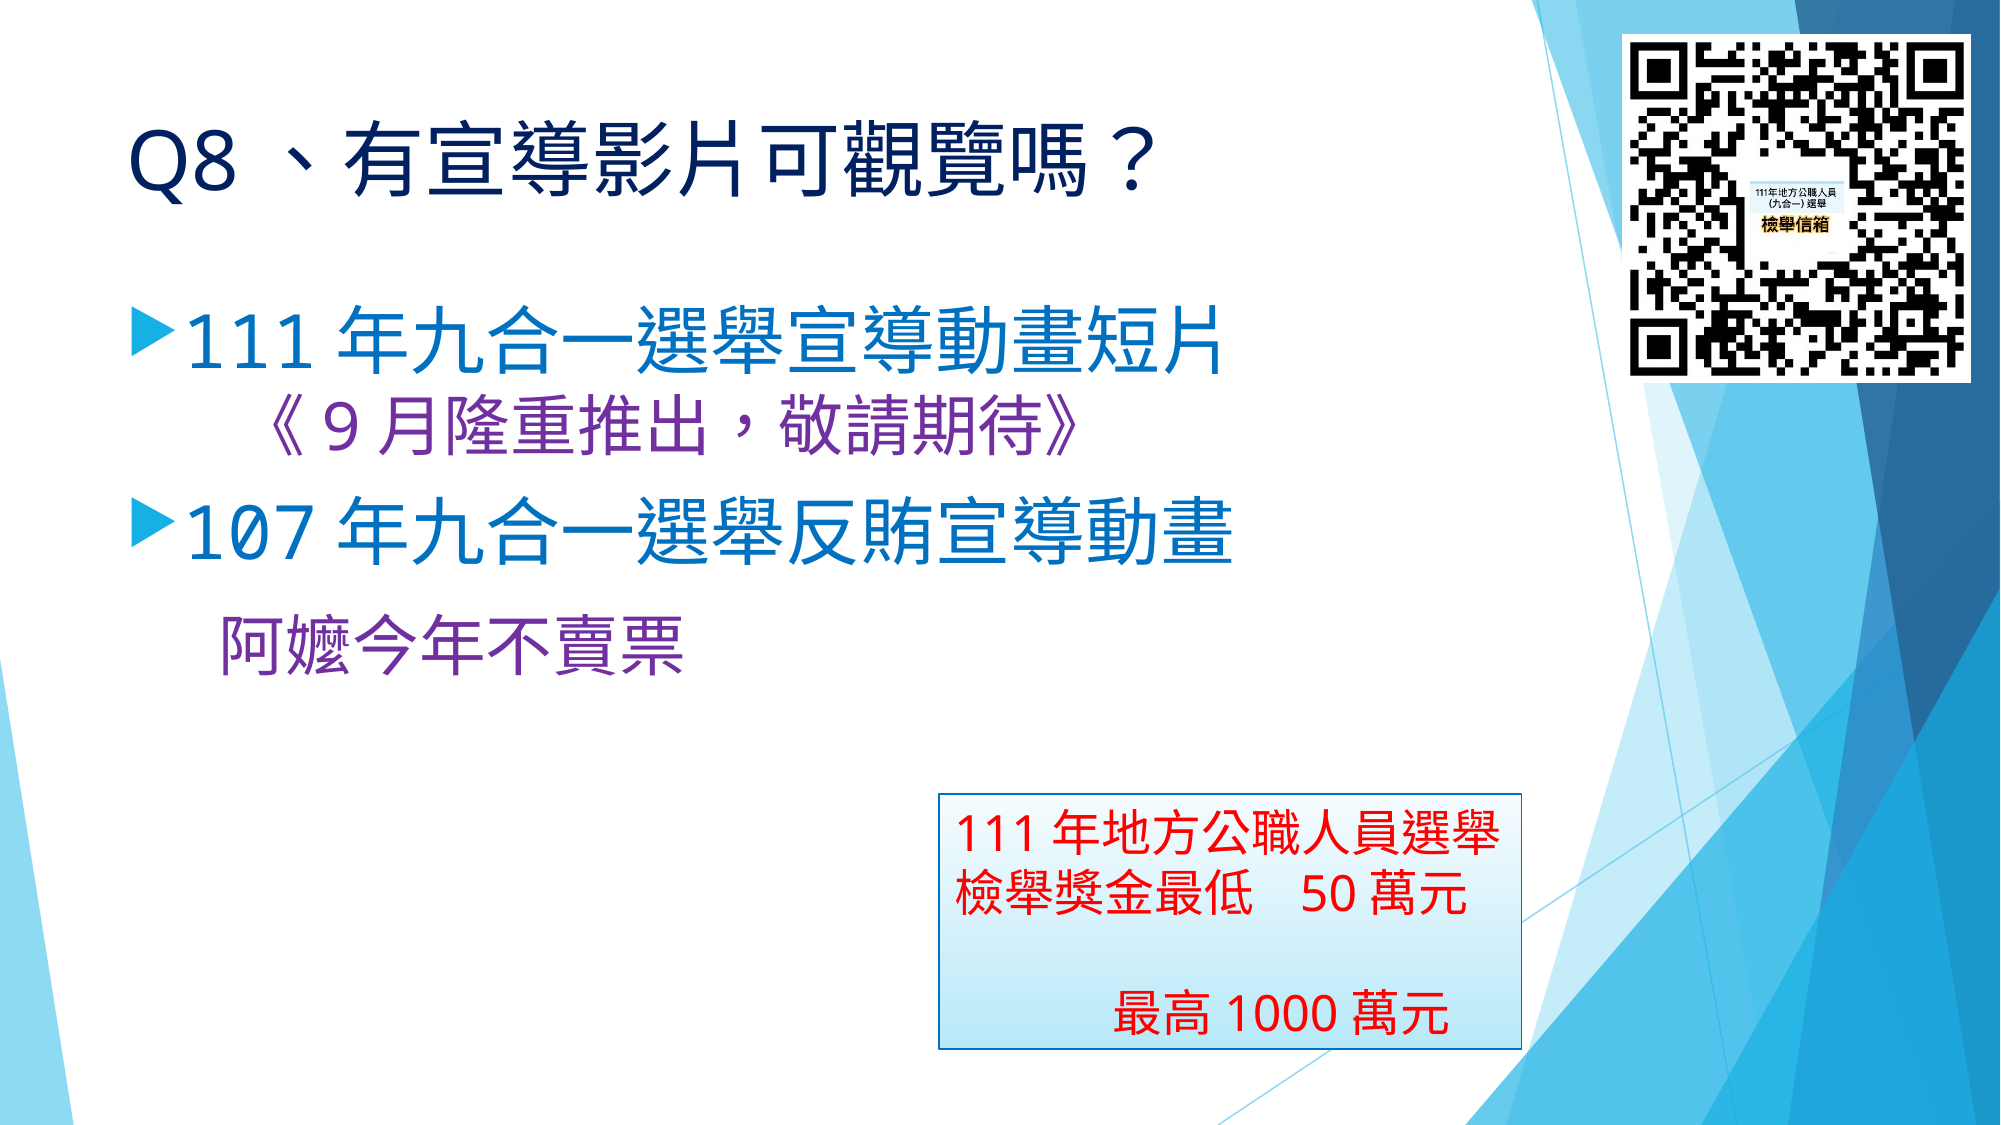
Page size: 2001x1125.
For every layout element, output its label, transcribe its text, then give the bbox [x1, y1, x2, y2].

text_box 111年地方公職人員選舉 檢舉獎金最低 50萬元 最高1000萬元 [939, 794, 1522, 992]
title Q8、有宣導影片可觀覽嗎？ [111, 99, 1522, 286]
list 111年九合一選舉宣導動畫短片 《9月隆重推出，敬請期待》 107年九合一選舉反賄宣導動畫 阿嬤今年不賣票 [111, 286, 1522, 992]
picture [1622, 34, 1971, 383]
